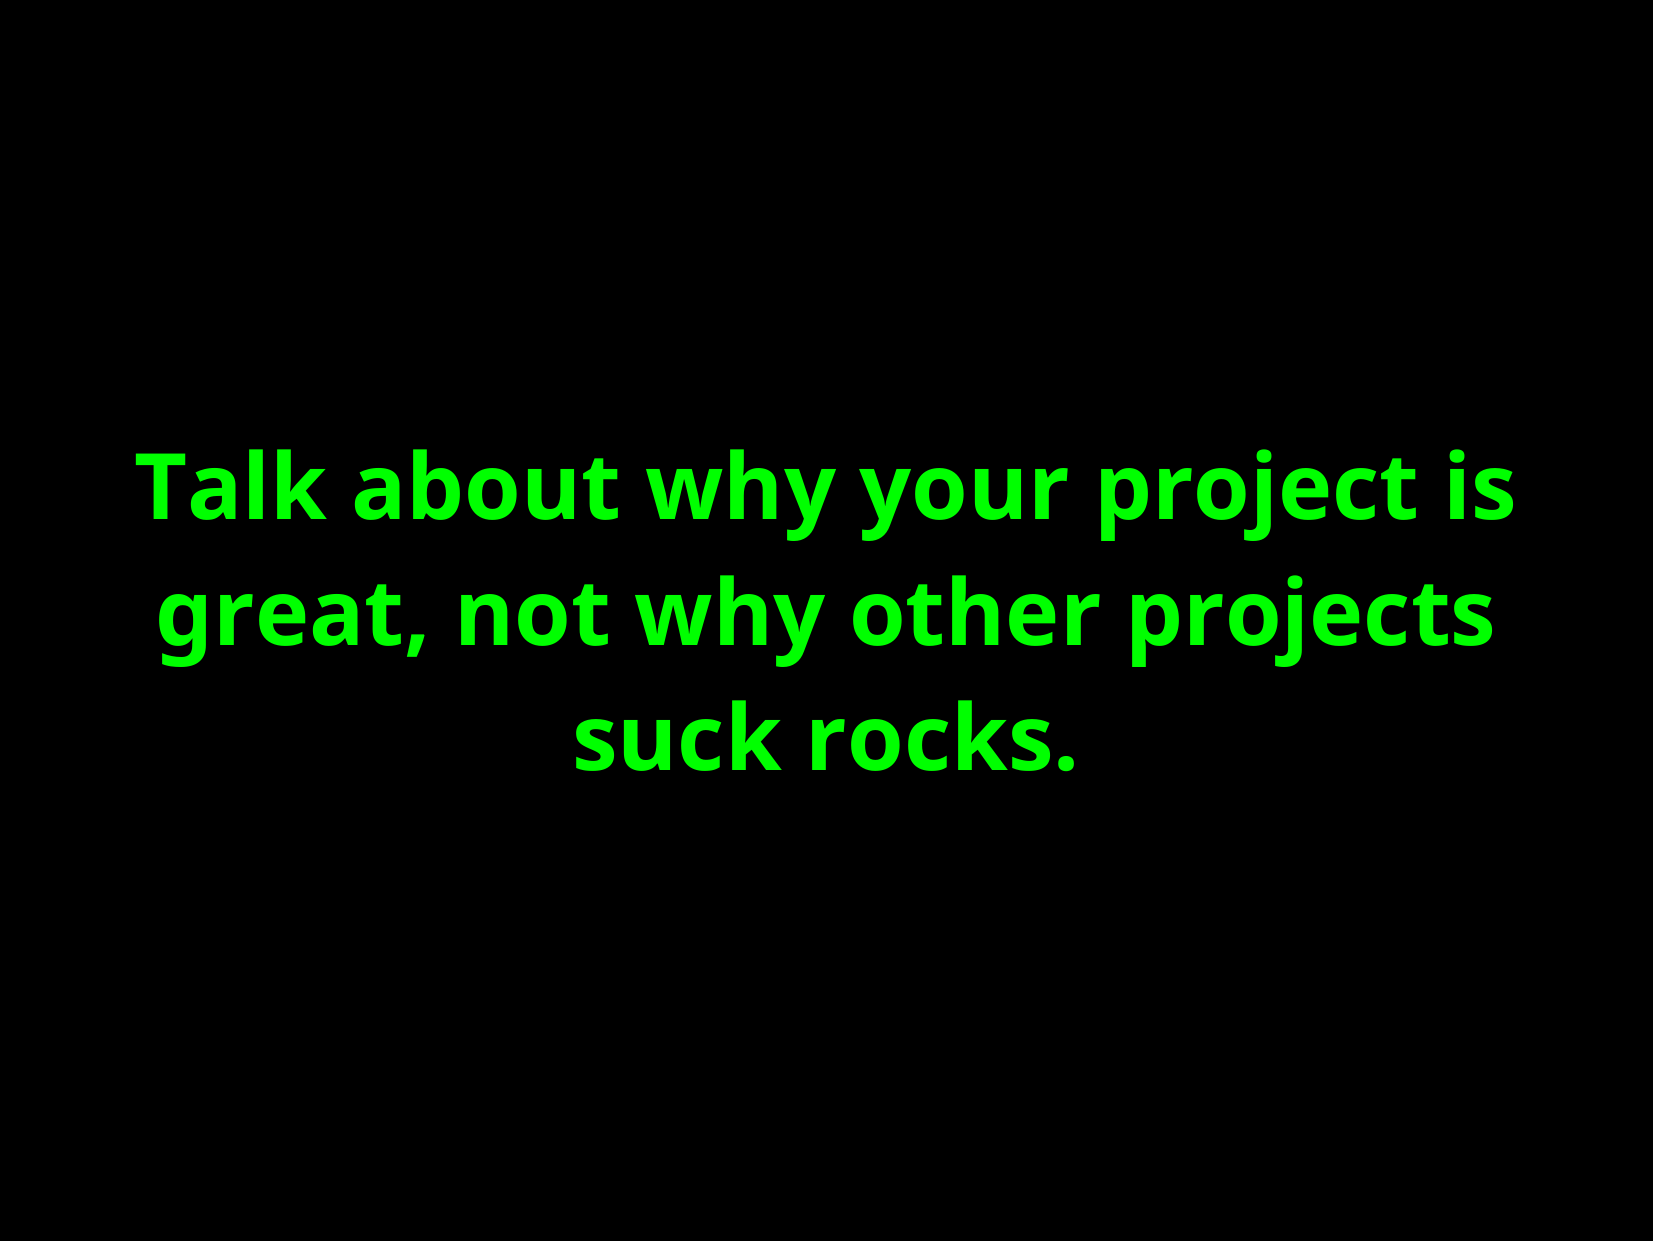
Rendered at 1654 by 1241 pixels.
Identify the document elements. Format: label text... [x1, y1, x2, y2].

title Talk about why your project is great, not why other projects suck rocks. [82, 56, 1571, 1163]
